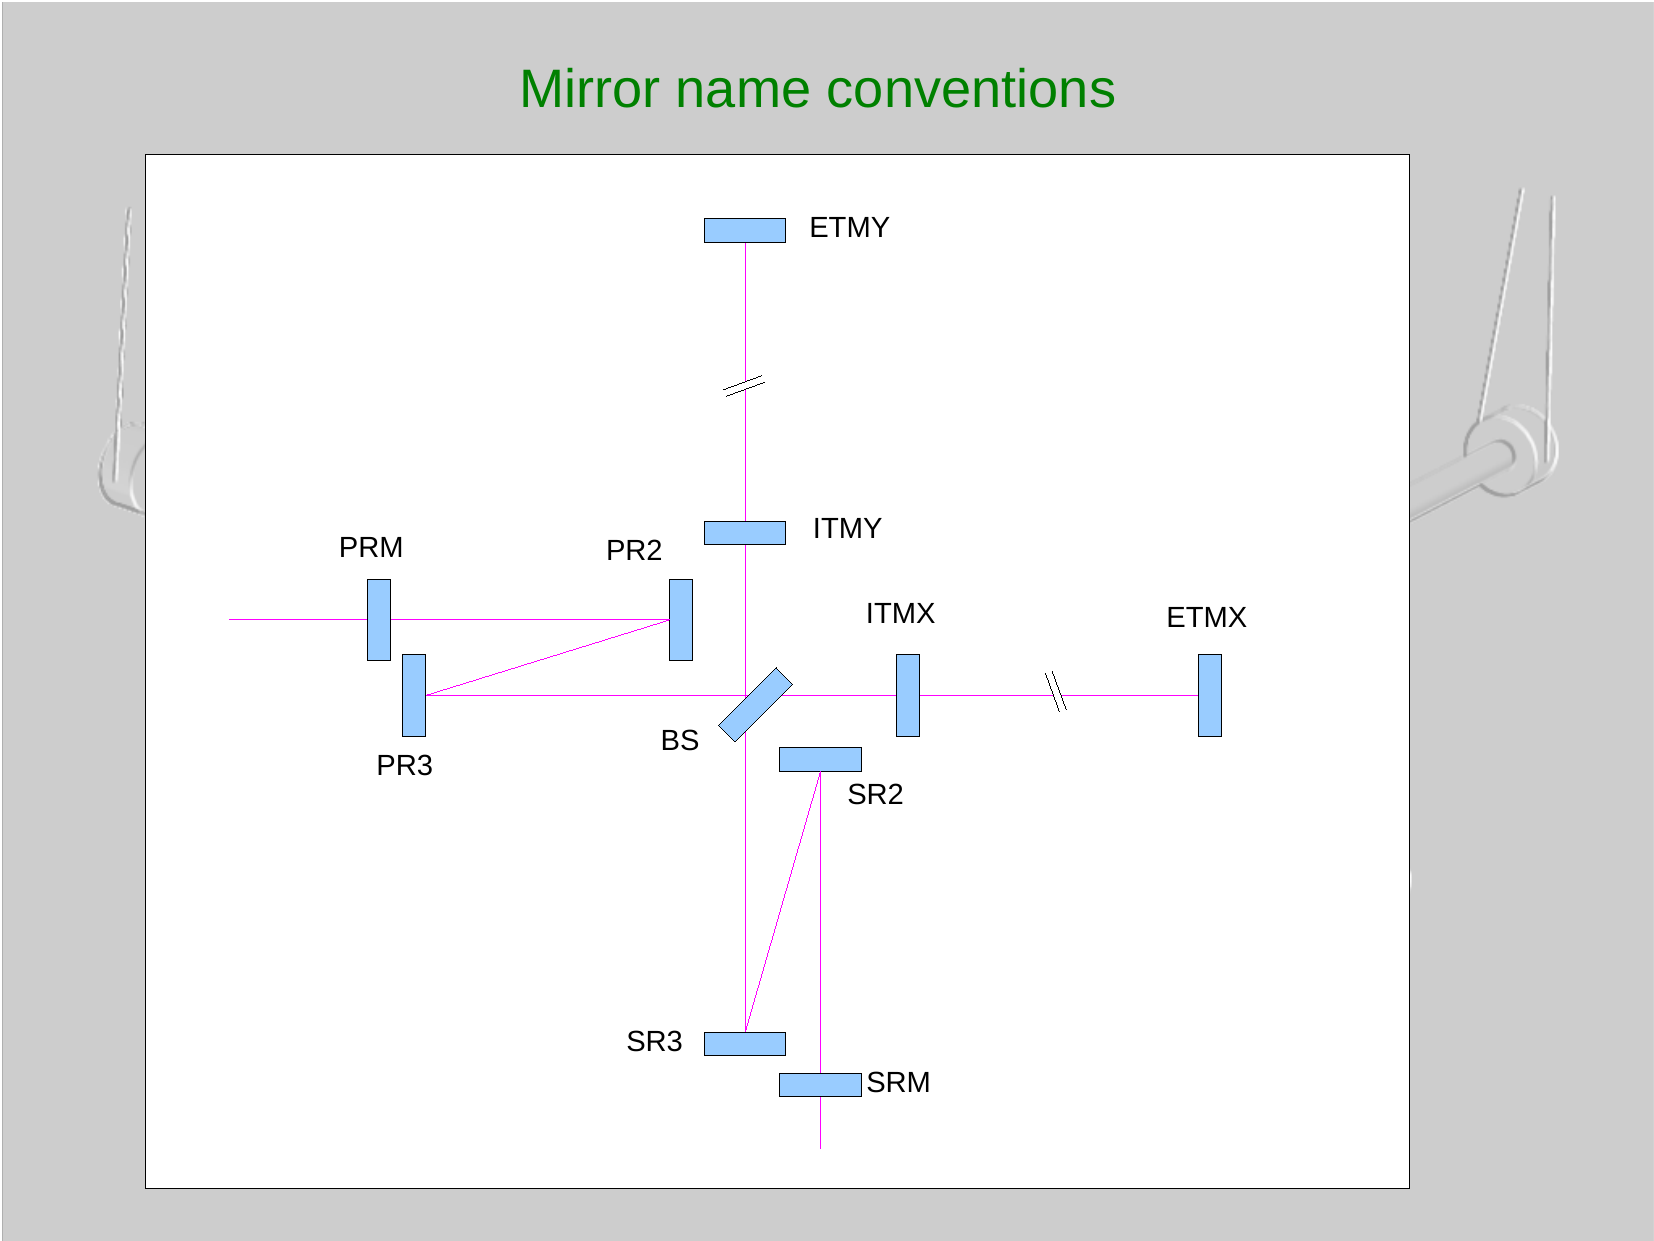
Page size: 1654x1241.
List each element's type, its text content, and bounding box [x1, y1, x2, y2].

text_box PR2 [591, 526, 692, 582]
text_box SRM [851, 1058, 961, 1113]
text_box BS [645, 716, 727, 772]
text_box ETMY [794, 203, 922, 259]
text_box [145, 154, 1410, 1189]
text_box SR3 [611, 1017, 712, 1073]
text_box Mirror name conventions [504, 50, 1132, 127]
text_box SR2 [832, 770, 933, 826]
text_box ITMX [850, 590, 966, 645]
text_box ETMX [1151, 593, 1279, 649]
text_box ITMY [798, 504, 913, 560]
text_box PRM [324, 523, 434, 579]
picture [1, 2, 1654, 1241]
text_box PR3 [361, 741, 462, 797]
